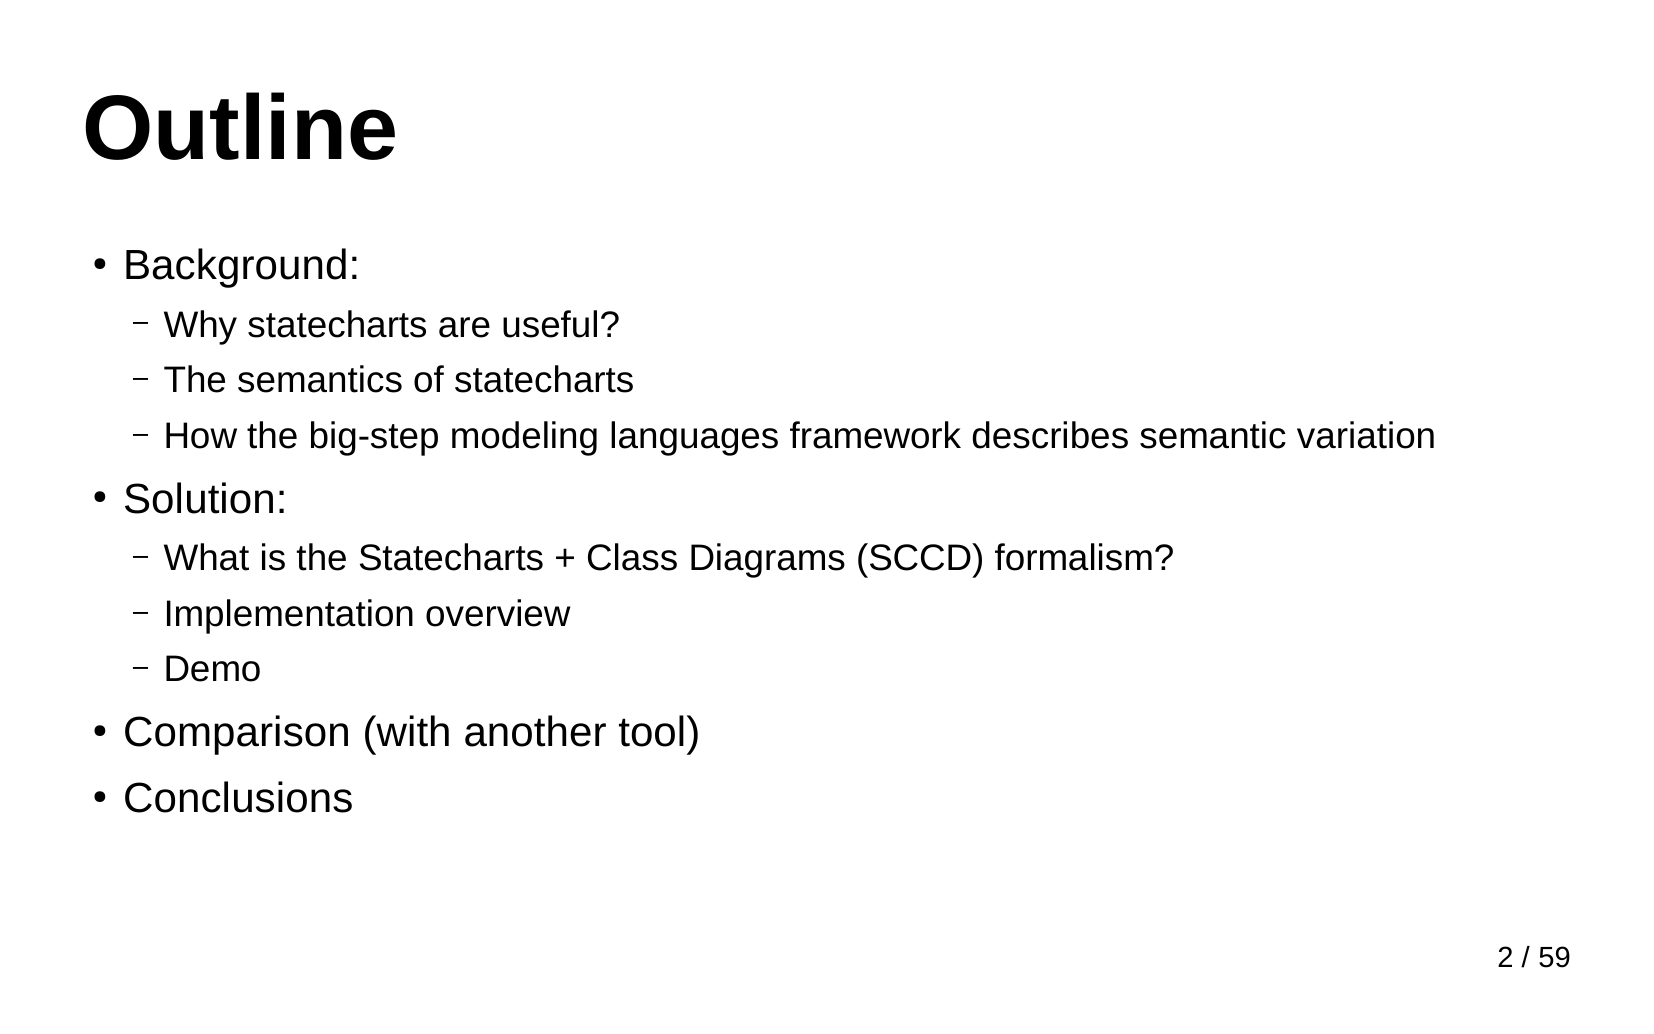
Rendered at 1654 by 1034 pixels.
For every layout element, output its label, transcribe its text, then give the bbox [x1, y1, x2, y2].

list Background: Why statecharts are useful? The semantics of statecharts How the big-step modeling languages framework describes semantic variation Solution: What is the Statecharts + Class Diagrams (SCCD) formalism? Implementation overview Demo Comparison (with another tool) Conclusions [82, 241, 1571, 827]
title Outline [82, 41, 1571, 214]
